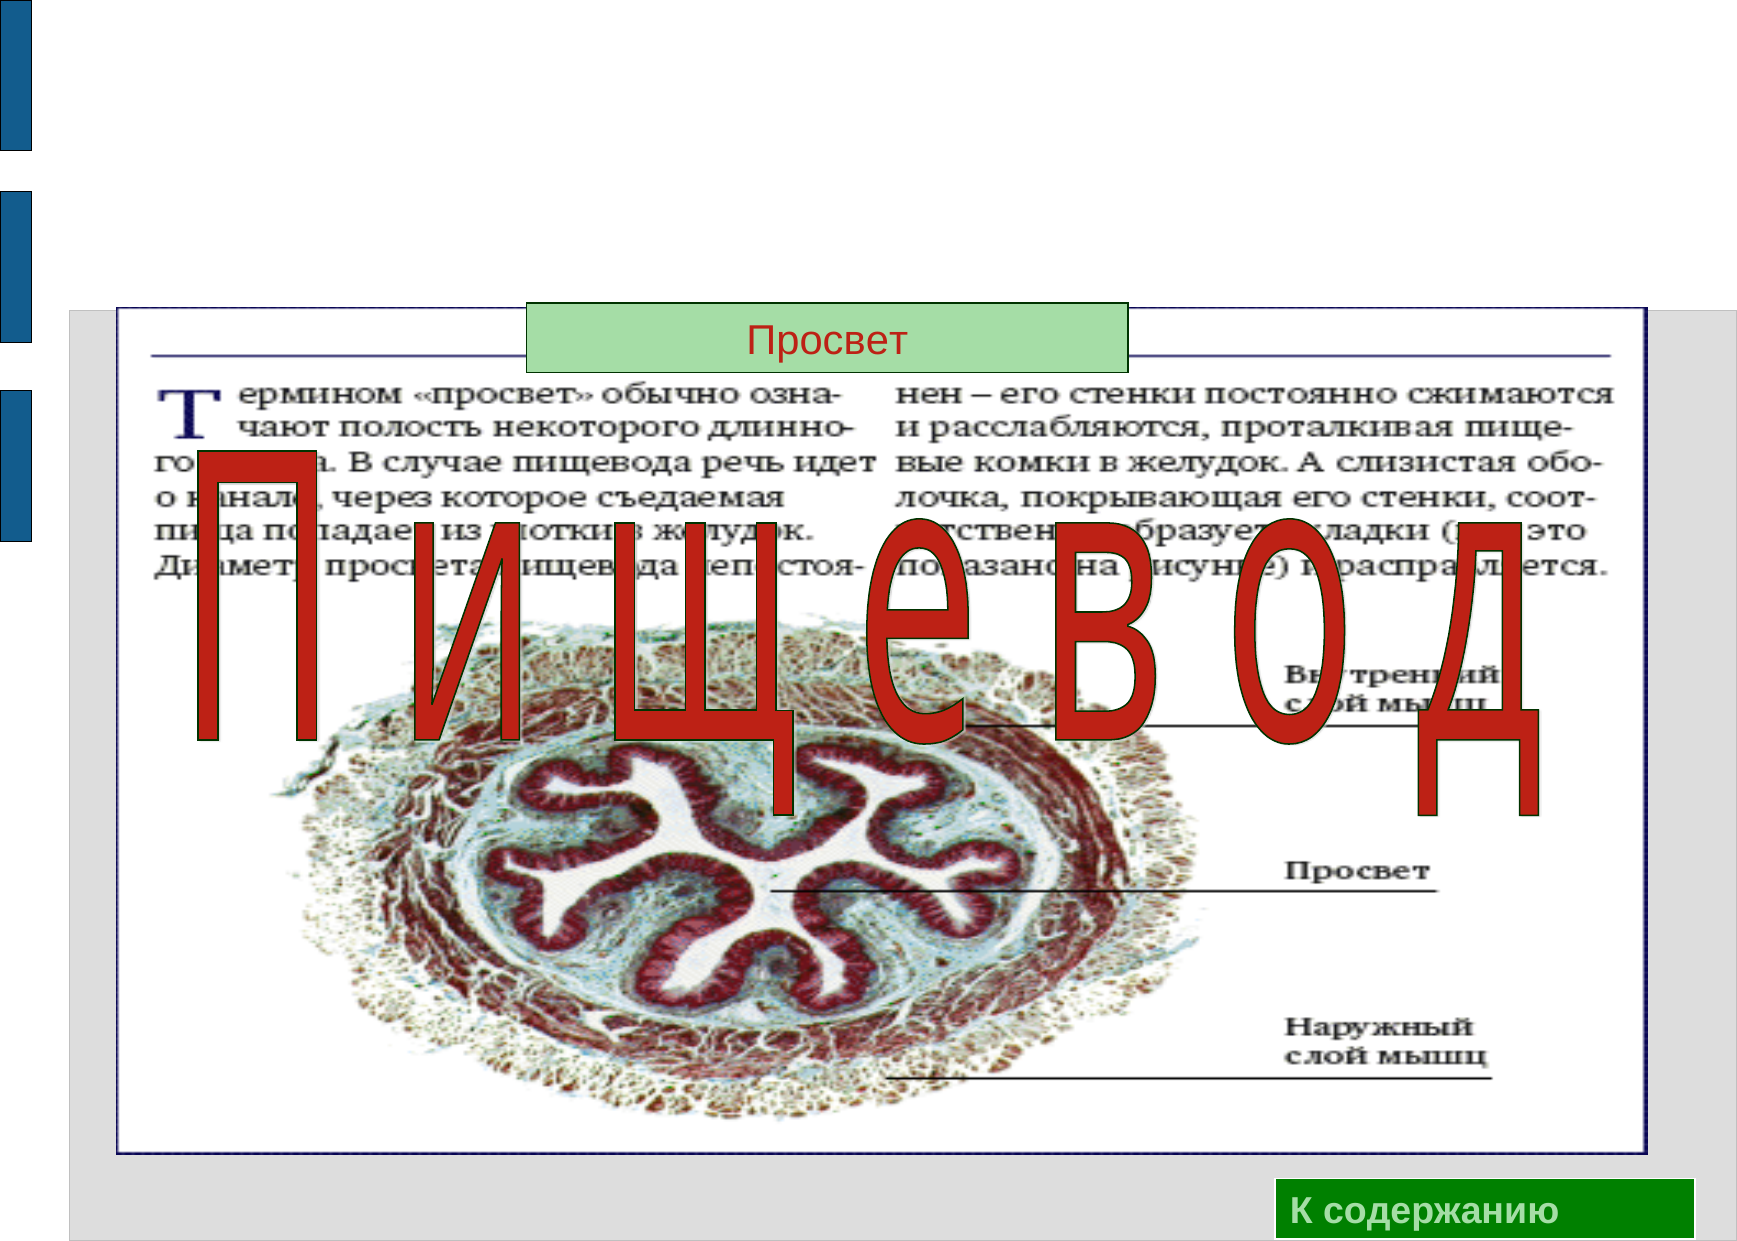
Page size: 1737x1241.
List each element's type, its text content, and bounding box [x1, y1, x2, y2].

text_box П и щ е в о д [866, 518, 969, 745]
text_box Просвет [526, 302, 1128, 373]
text_box П и щ е в о д [1234, 518, 1345, 745]
text_box П и щ е в о д [1418, 522, 1539, 816]
text_box П и щ е в о д [614, 522, 794, 815]
picture [116, 307, 1648, 1155]
text_box П и щ е в о д [1055, 522, 1156, 740]
text_box П и щ е в о д [197, 450, 317, 740]
text_box К содержанию [1275, 1178, 1696, 1240]
text_box П и щ е в о д [414, 522, 520, 740]
